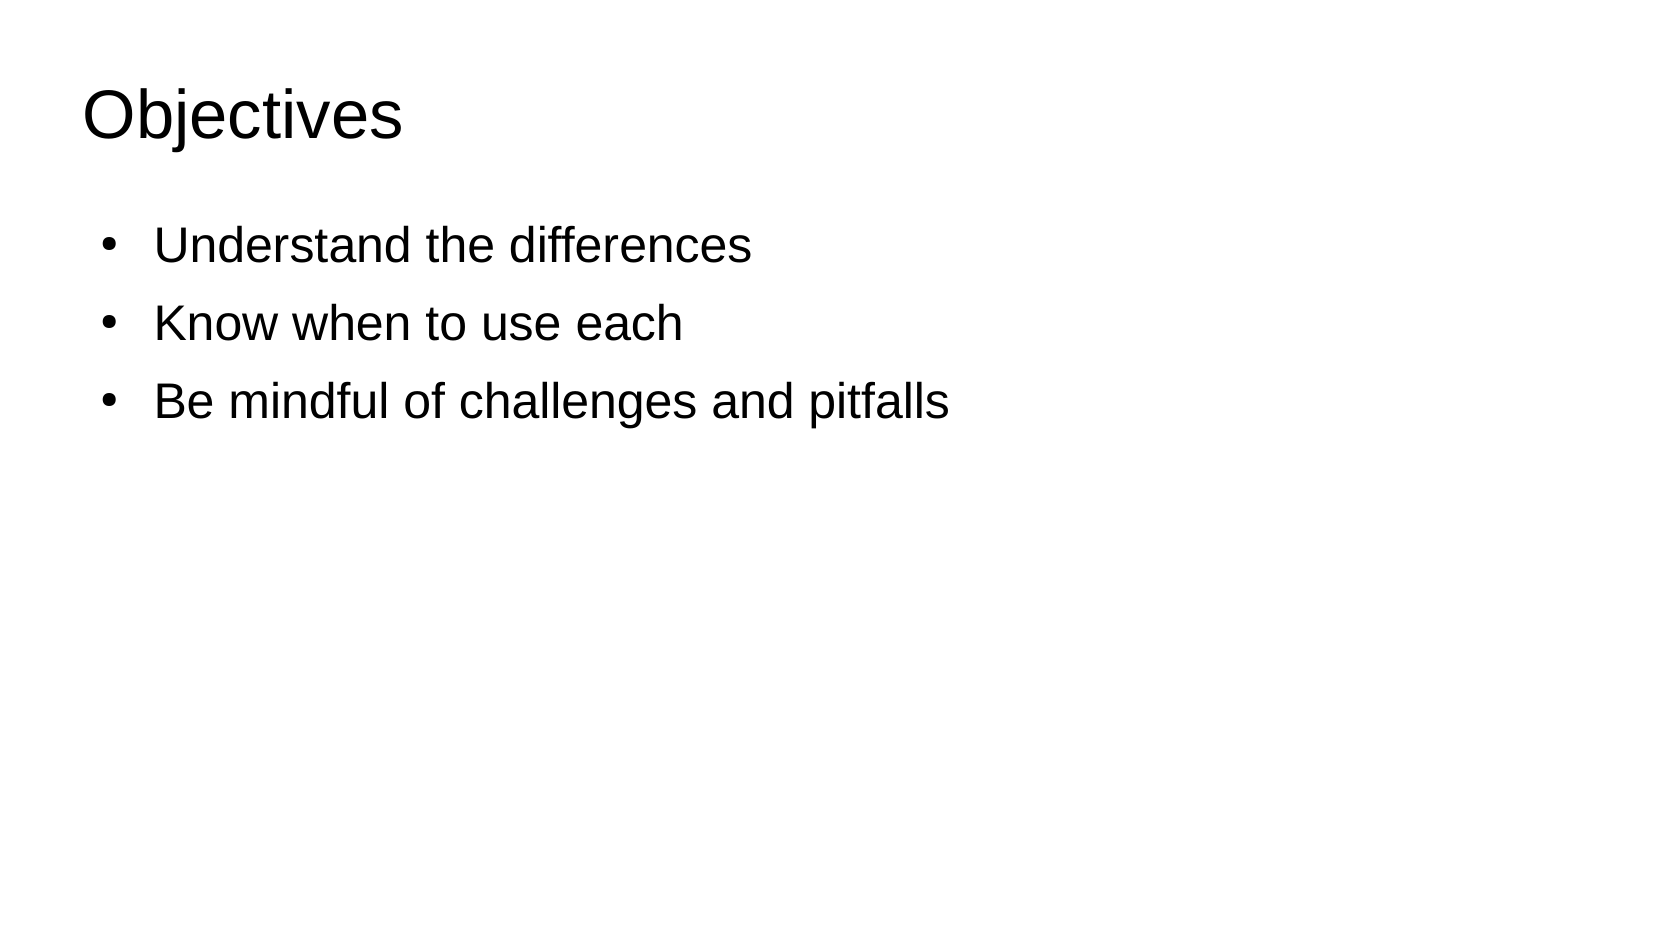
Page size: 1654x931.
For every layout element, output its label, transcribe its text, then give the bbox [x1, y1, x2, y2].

list Understand the differences Know when to use each Be mindful of challenges and pitfalls [82, 217, 1571, 758]
title Objectives [82, 37, 1571, 193]
